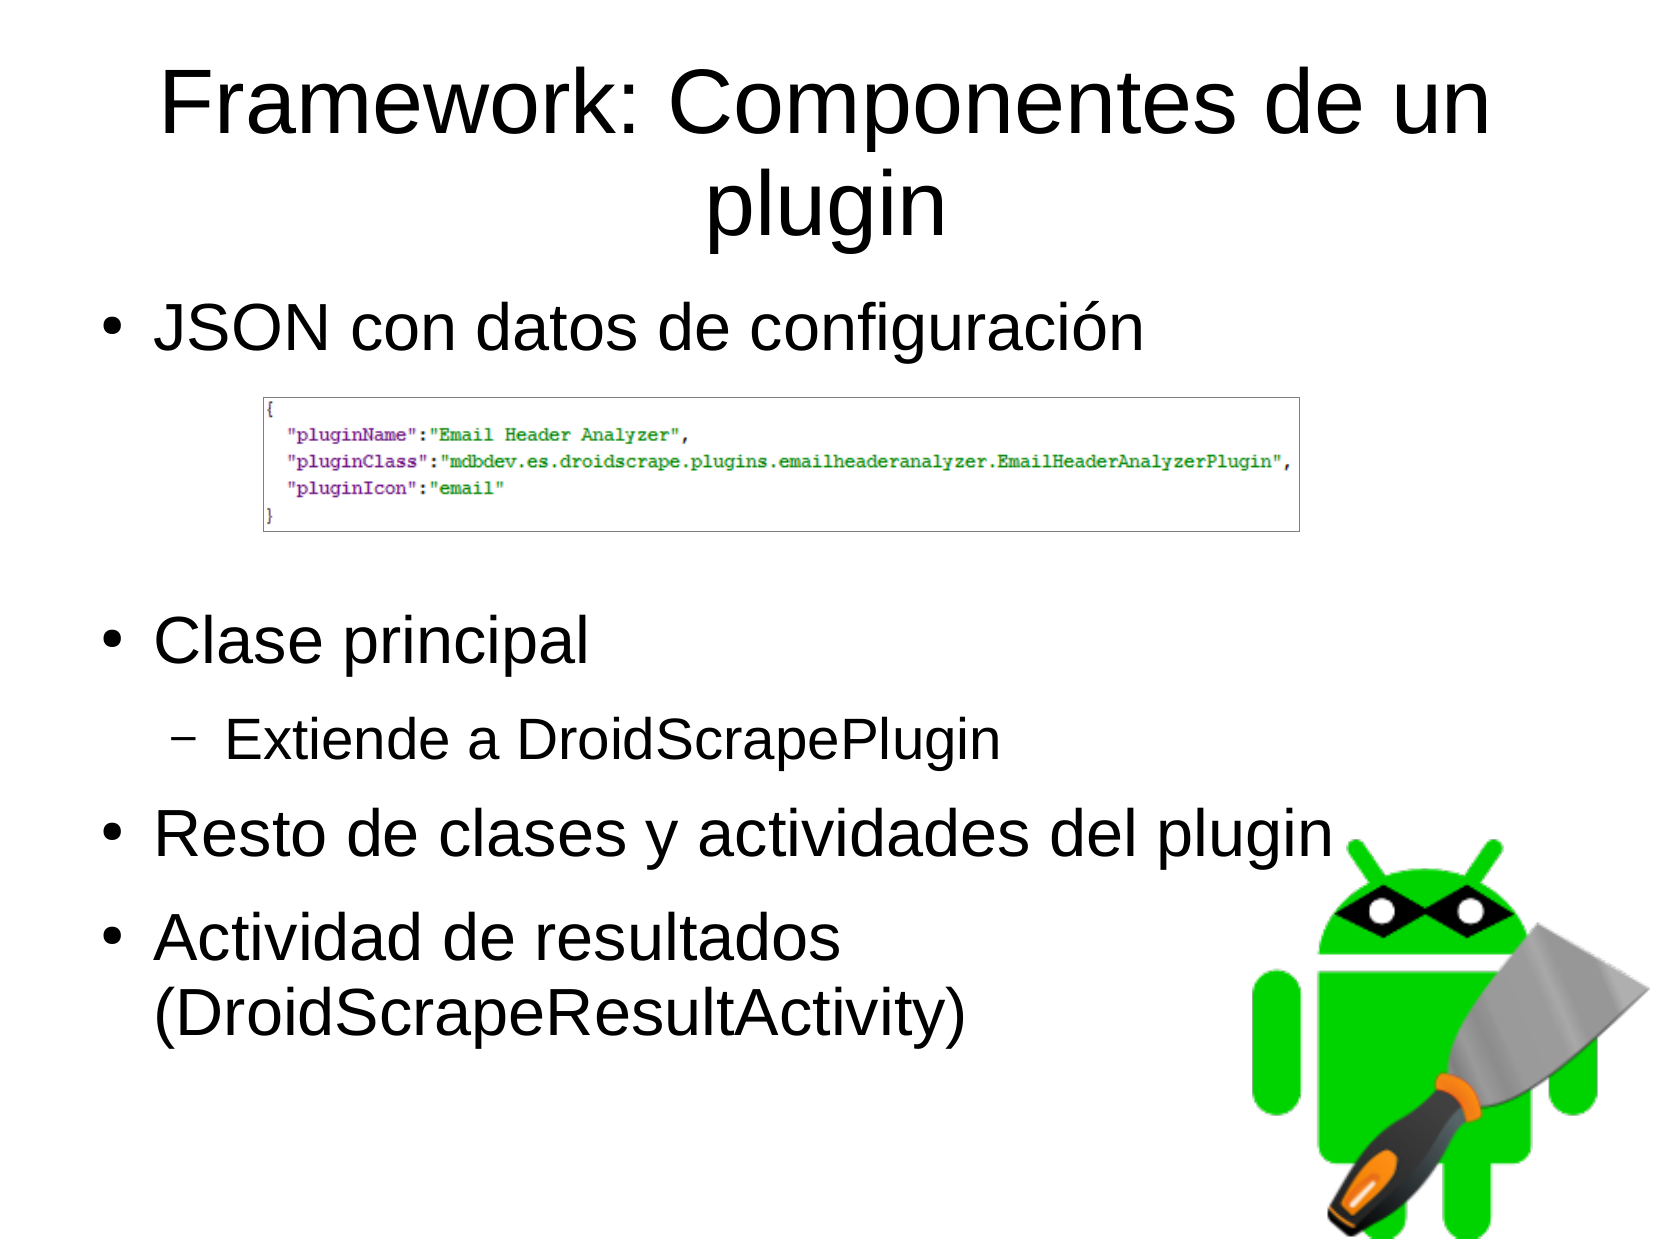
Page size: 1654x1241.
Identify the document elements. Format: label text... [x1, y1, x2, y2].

title Framework: Componentes de un plugin [82, 49, 1571, 257]
picture [263, 397, 1300, 532]
list JSON con datos de configuración Clase principal Extiende a DroidScrapePlugin Resto de clases y actividades del plugin Actividad de resultados (DroidScrapeResultActivity) [82, 290, 1571, 1154]
picture [1251, 838, 1652, 1239]
